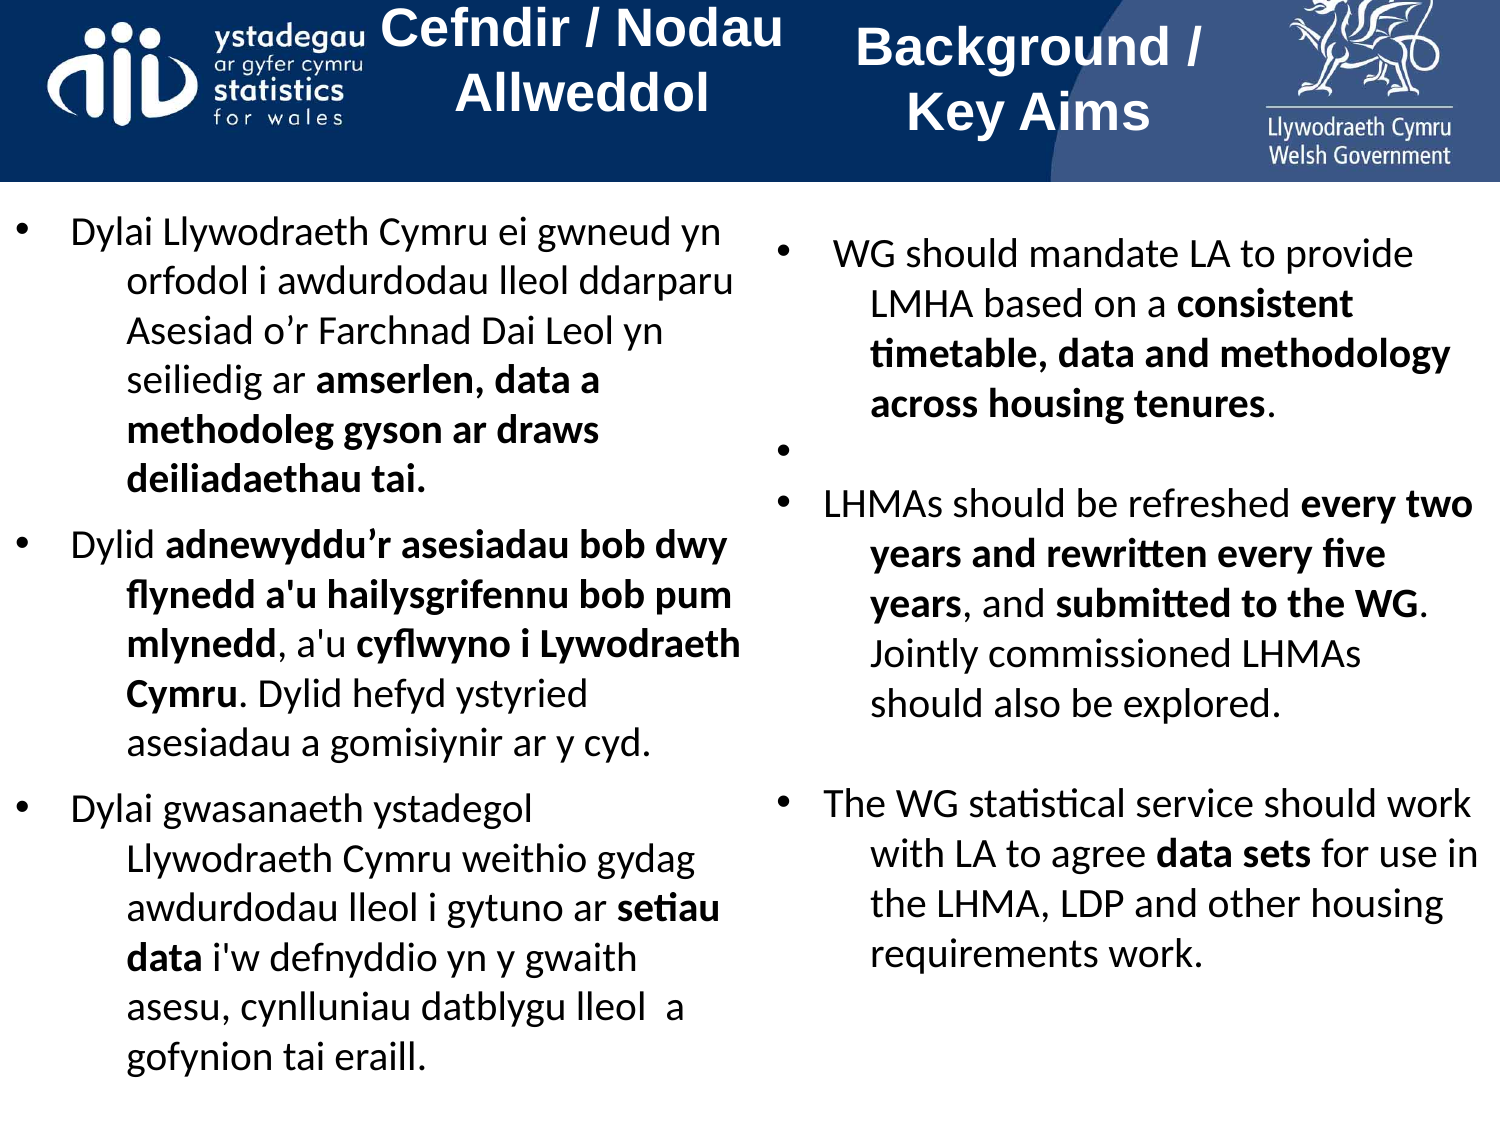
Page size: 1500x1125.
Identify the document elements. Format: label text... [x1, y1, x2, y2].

title Background / Key Aims [813, 3, 1245, 157]
text_box WG should mandate LA to provide LMHA based on a consistent timetable, data and methodology across housing tenures. LHMAs should be refreshed every two years and rewritten every five years, and submitted to the WG. Jointly commissioned LHMAs should also be explored. The WG statistical service should work with LA to agree data sets for use in the LHMA, LDP and other housing requirements work. [761, 217, 1500, 1097]
picture [0, 0, 1500, 182]
text_box Cefndir / Nodau Allweddol [351, 0, 814, 132]
list Dylai Llywodraeth Cymru ei gwneud yn orfodol i awdurdodau lleol ddarparu Asesiad o’r Farchnad Dai Leol yn seiliedig ar amserlen, data a methodoleg gyson ar draws deiliadaethau tai. Dylid adnewyddu’r asesiadau bob dwy flynedd a'u hailysgrifennu bob pum mlynedd, a'u cyflwyno i Lywodraeth Cymru. Dylid hefyd ystyried asesiadau a gomisiynir ar y cyd. Dylai gwasanaeth ystadegol Llywodraeth Cymru weithio gydag awdurdodau lleol i gytuno ar setiau data i'w defnyddio yn y gwaith asesu, cynlluniau datblygu lleol a gofynion tai eraill. [0, 196, 762, 1097]
